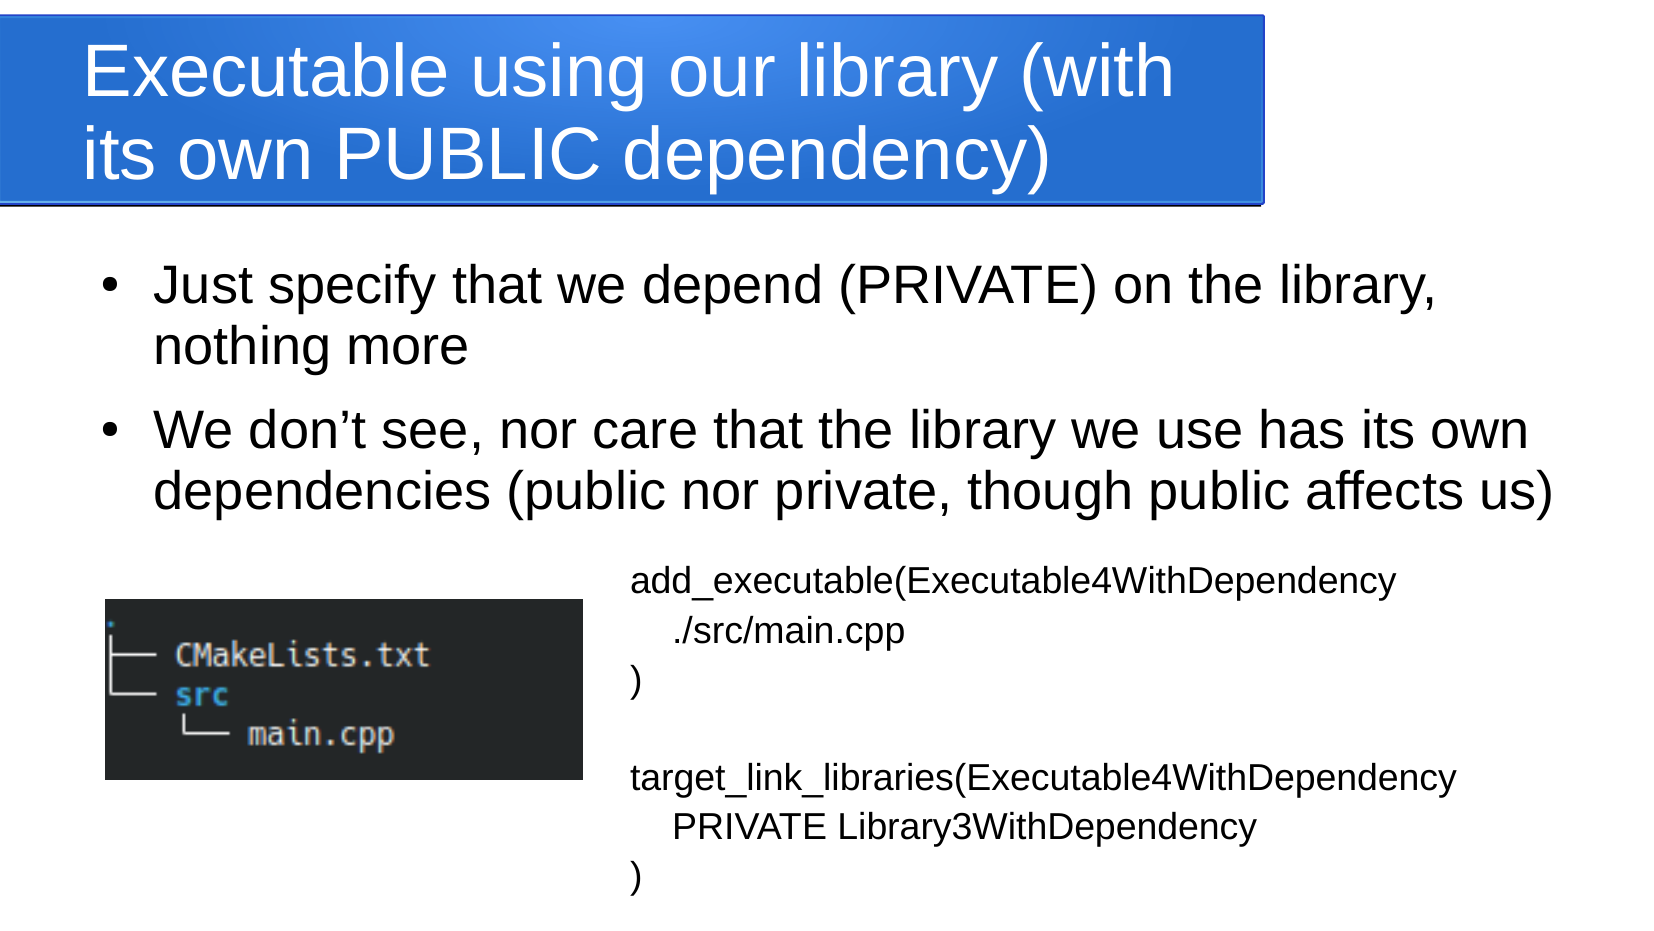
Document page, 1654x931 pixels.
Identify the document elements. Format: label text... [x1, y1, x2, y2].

list Just specify that we depend (PRIVATE) on the library, nothing more We don’t see, nor care that the library we use has its own dependencies (public nor private, though public affects us) [82, 255, 1591, 916]
picture [105, 599, 583, 781]
list add_executable(Executable4WithDependency ./src/main.cpp ) target_link_libraries(Executable4WithDependency PRIVATE Library3WithDependency ) [630, 540, 1576, 901]
title Executable using our library (with its own PUBLIC dependency) [82, 29, 1235, 196]
